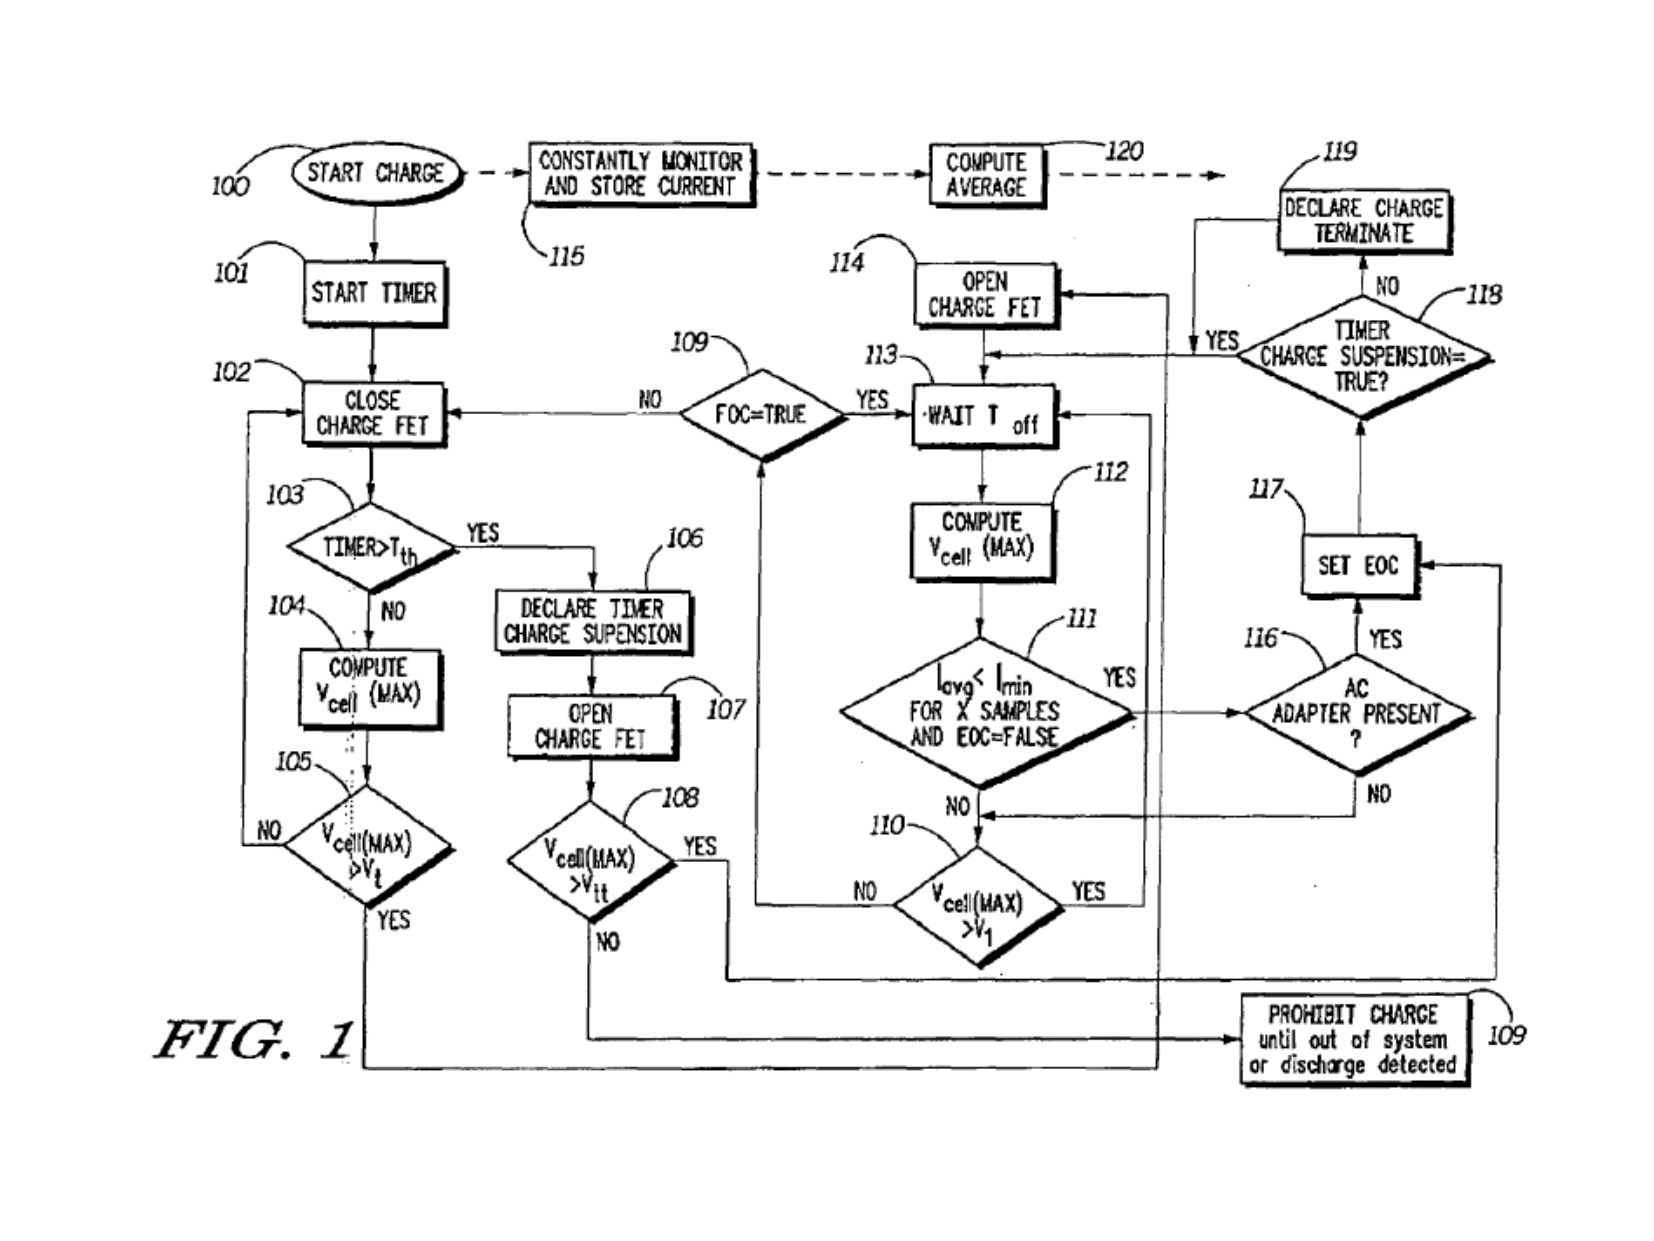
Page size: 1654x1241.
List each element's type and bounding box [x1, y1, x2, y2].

picture [112, 112, 1576, 1126]
